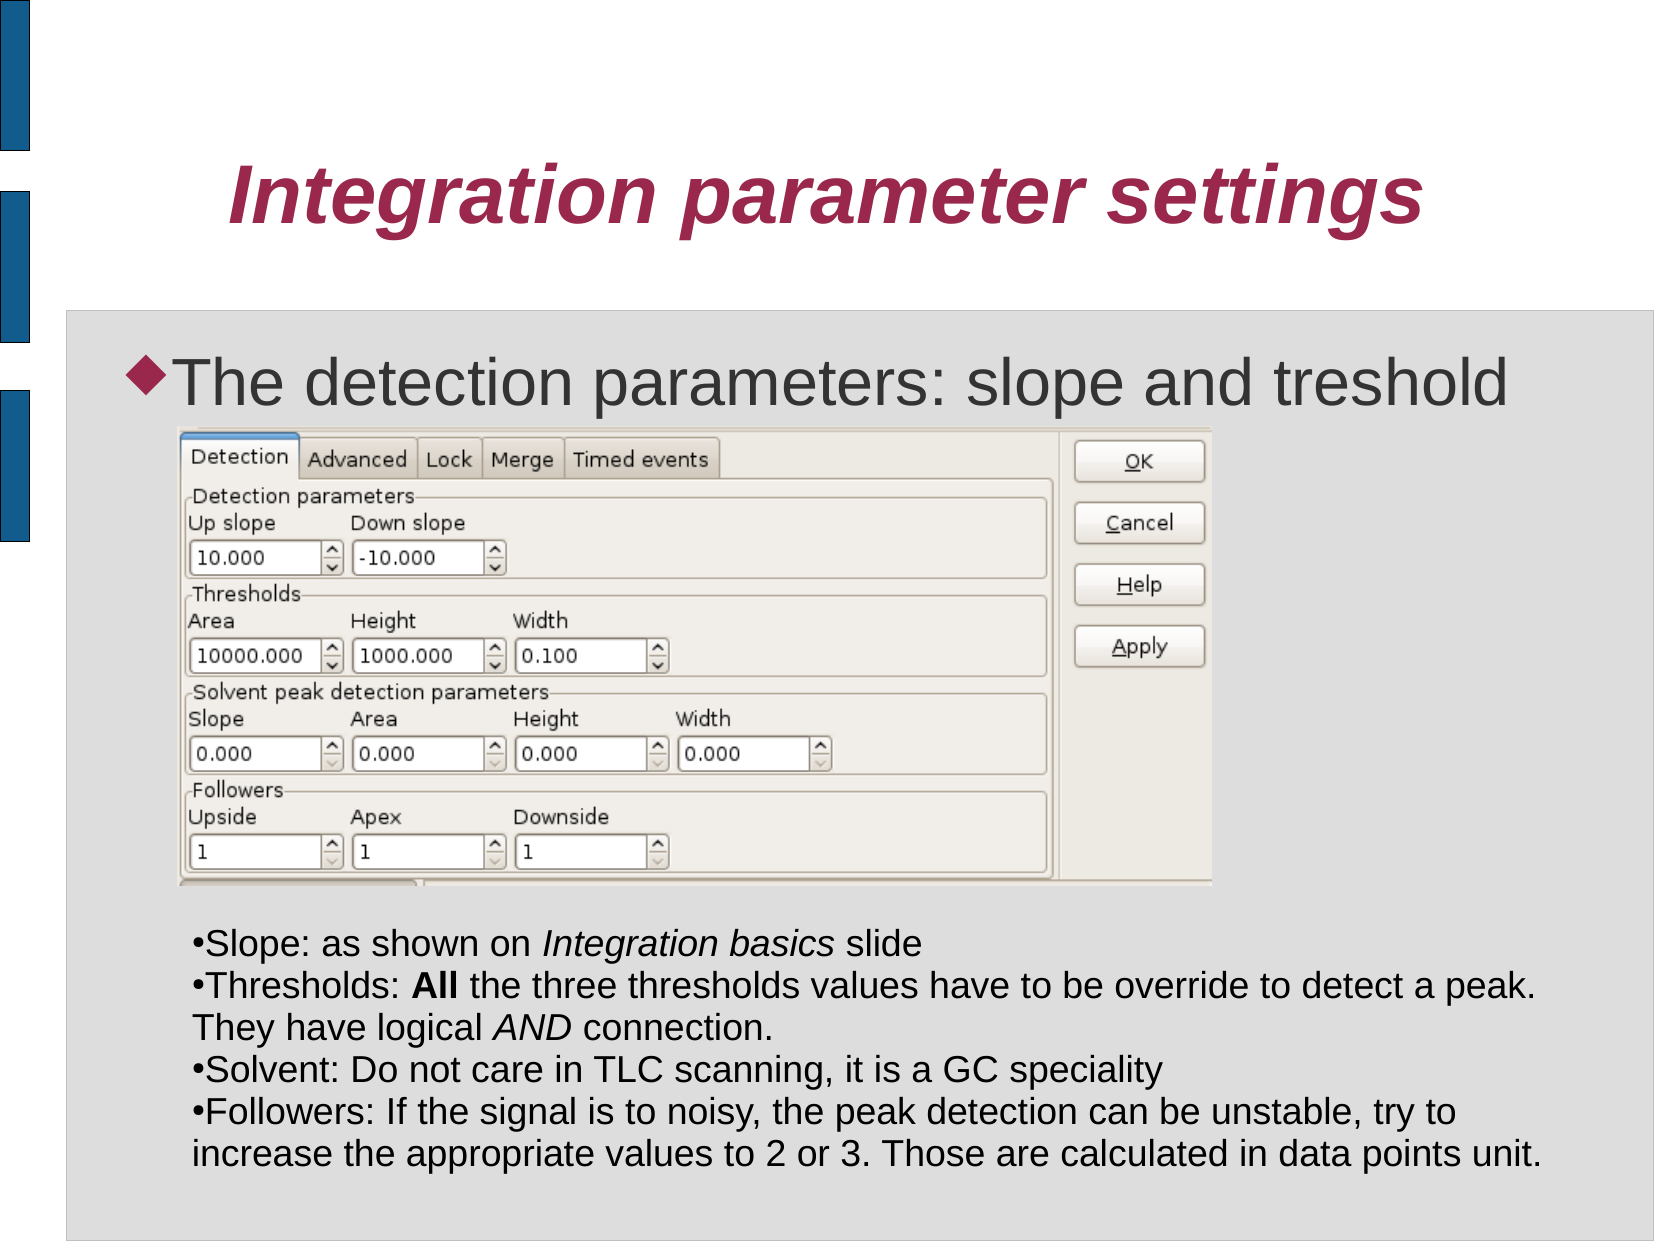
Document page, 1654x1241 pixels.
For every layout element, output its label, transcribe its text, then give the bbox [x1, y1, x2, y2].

list The detection parameters: slope and treshold [121, 344, 1534, 1149]
title Integration parameter settings [121, 98, 1534, 291]
text_box Slope: as shown on Integration basics slide Thresholds: All the three thresholds values have to be override to detect a peak. They have logical AND connection. Solvent: Do not care in TLC scanning, it is a GC speciality Followers: If the signal is to noisy, the peak detection can be unstable, try to increase the appropriate values to 2 or 3. Those are calculated in data points unit. [177, 915, 1595, 1183]
picture [177, 426, 1212, 886]
